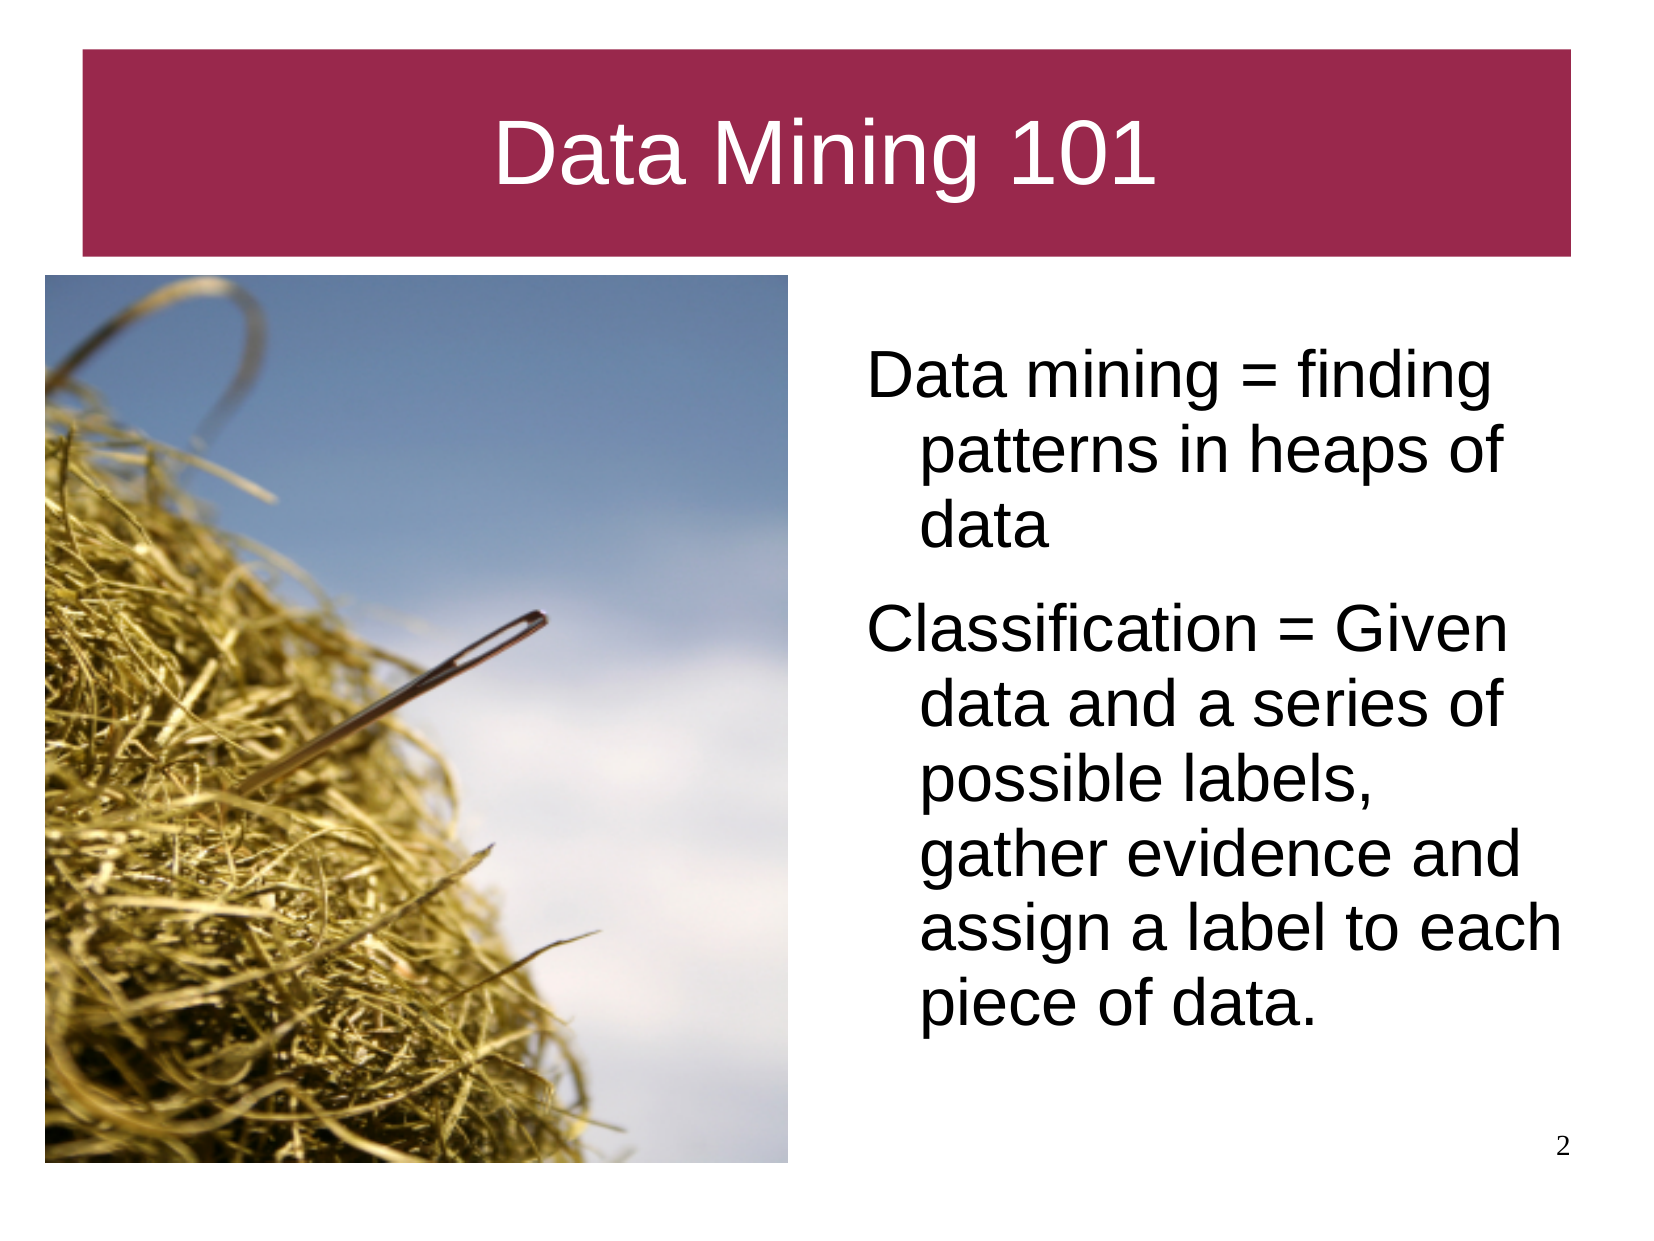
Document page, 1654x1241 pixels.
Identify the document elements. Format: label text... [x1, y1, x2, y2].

picture [45, 275, 788, 1163]
list Data mining = finding patterns in heaps of data Classification = Given data and a series of possible labels, gather evidence and assign a label to each piece of data. [848, 337, 1576, 1142]
title Data Mining 101 [82, 49, 1571, 257]
